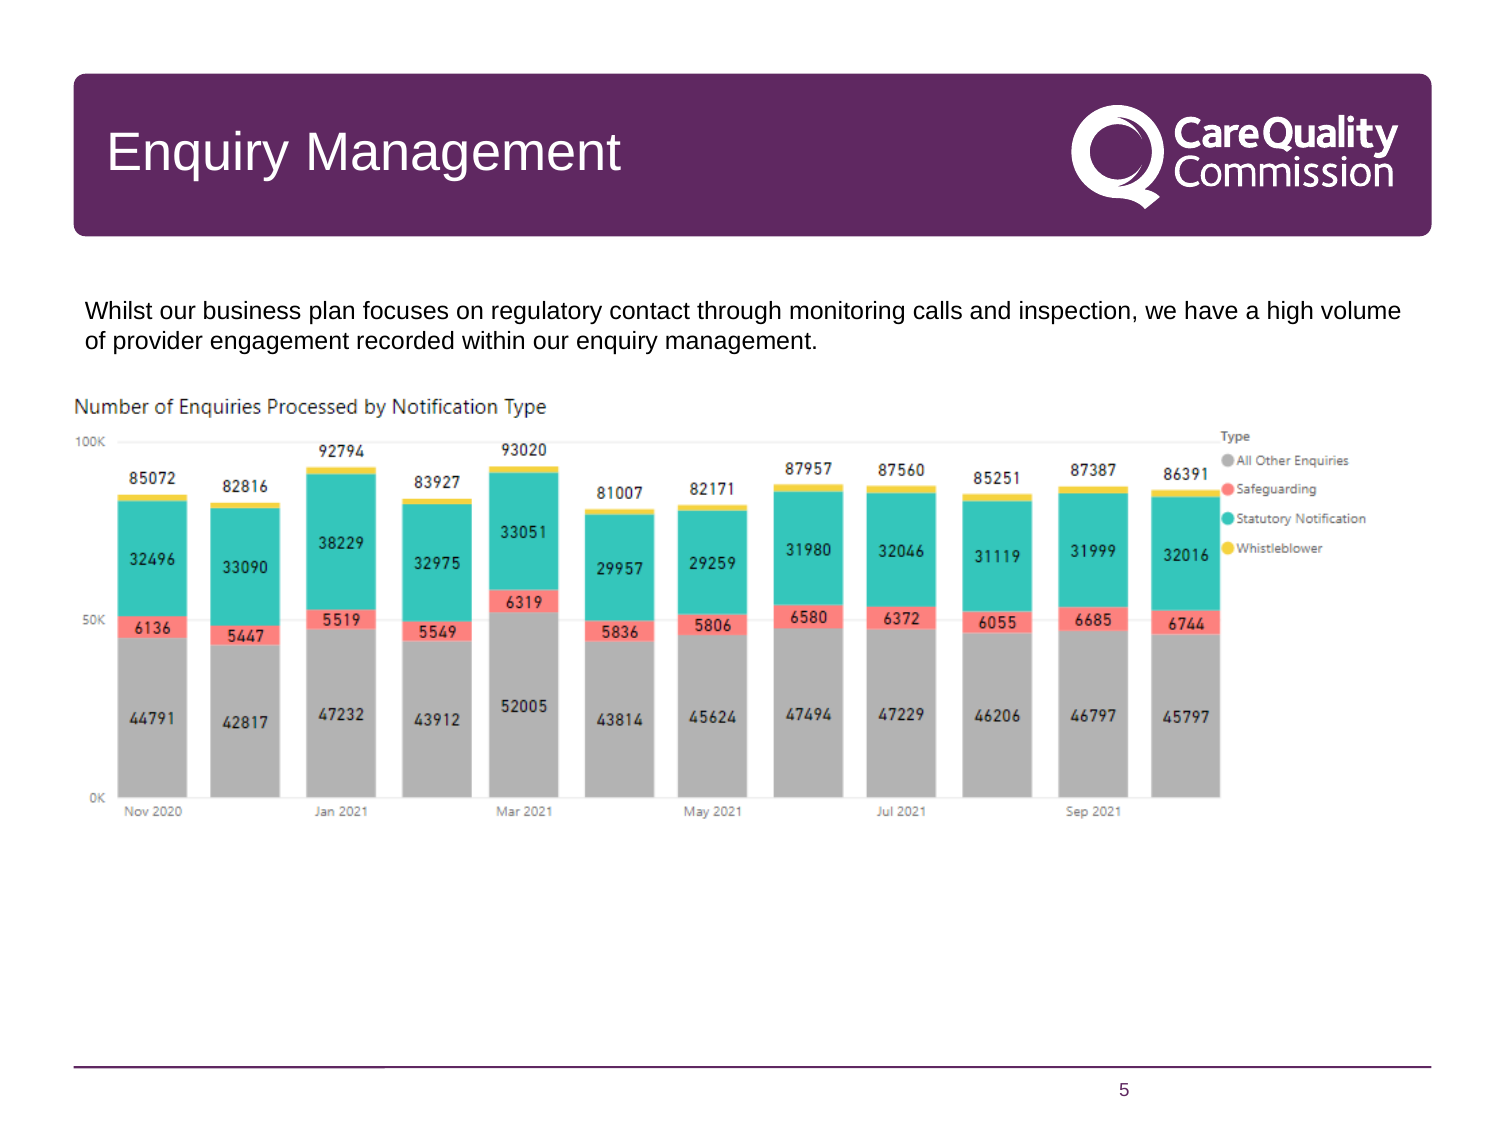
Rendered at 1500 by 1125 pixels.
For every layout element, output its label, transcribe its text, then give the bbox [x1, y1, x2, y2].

title Enquiry Management [106, 79, 1022, 229]
text_box Whilst our business plan focuses on regulatory contact through monitoring calls and inspection, we have a high volume of provider engagement recorded within our enquiry management. [69, 286, 1432, 362]
text_box 5 [1119, 1025, 1432, 1101]
picture [69, 391, 1379, 831]
